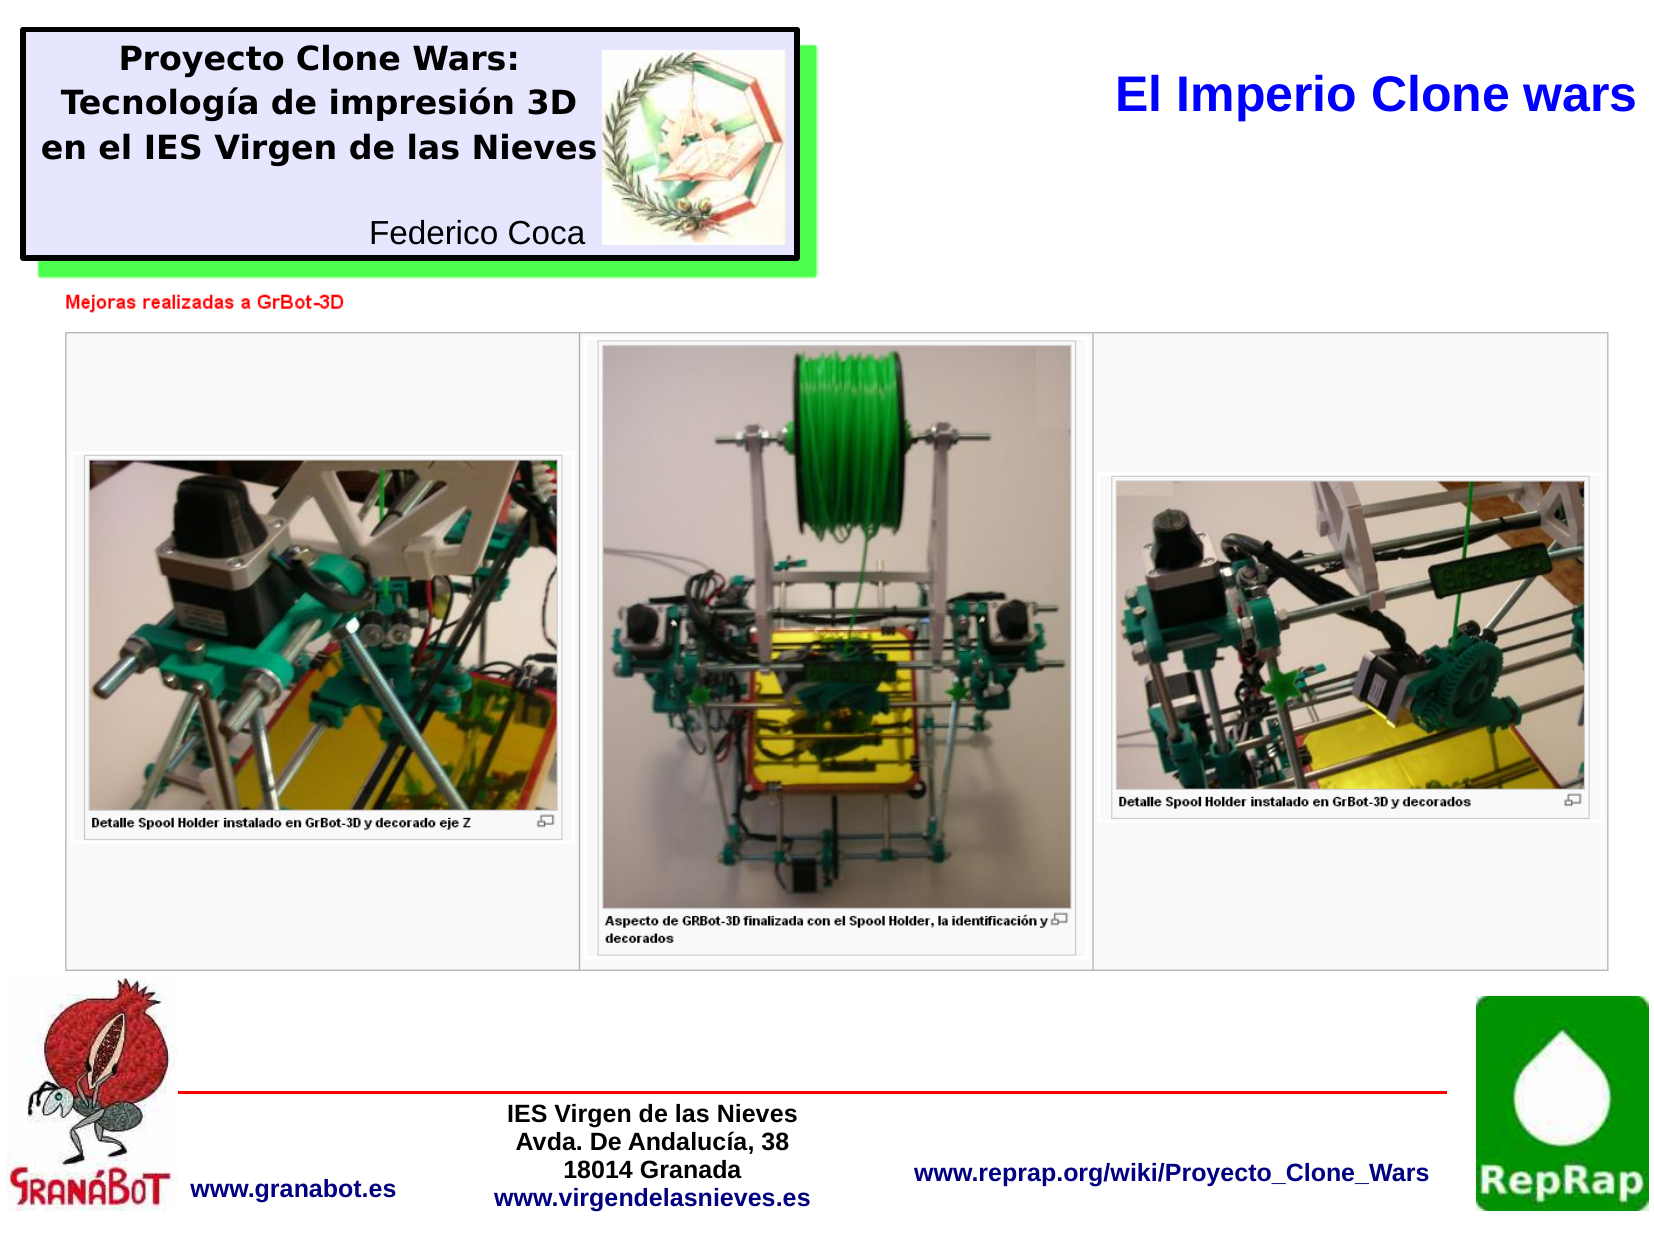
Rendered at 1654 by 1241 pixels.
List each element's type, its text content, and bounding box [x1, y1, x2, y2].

text_box Federico Coca [354, 206, 601, 259]
text_box IES Virgen de las Nieves Avda. De Andalucía, 38 18014 Granada www.virgendelasnieves.es [479, 1092, 827, 1223]
text_box www.granabot.es [178, 1167, 414, 1211]
picture [1476, 996, 1649, 1211]
text_box www.reprap.org/wiki/Proyecto_Clone_Wars [899, 1151, 1447, 1196]
picture [602, 50, 786, 245]
picture [7, 289, 1612, 1211]
text_box El Imperio Clone wars [1100, 59, 1654, 131]
text_box Proyecto Clone Wars: Tecnología de impresión 3D en el IES Virgen de las Nieves [23, 29, 798, 259]
